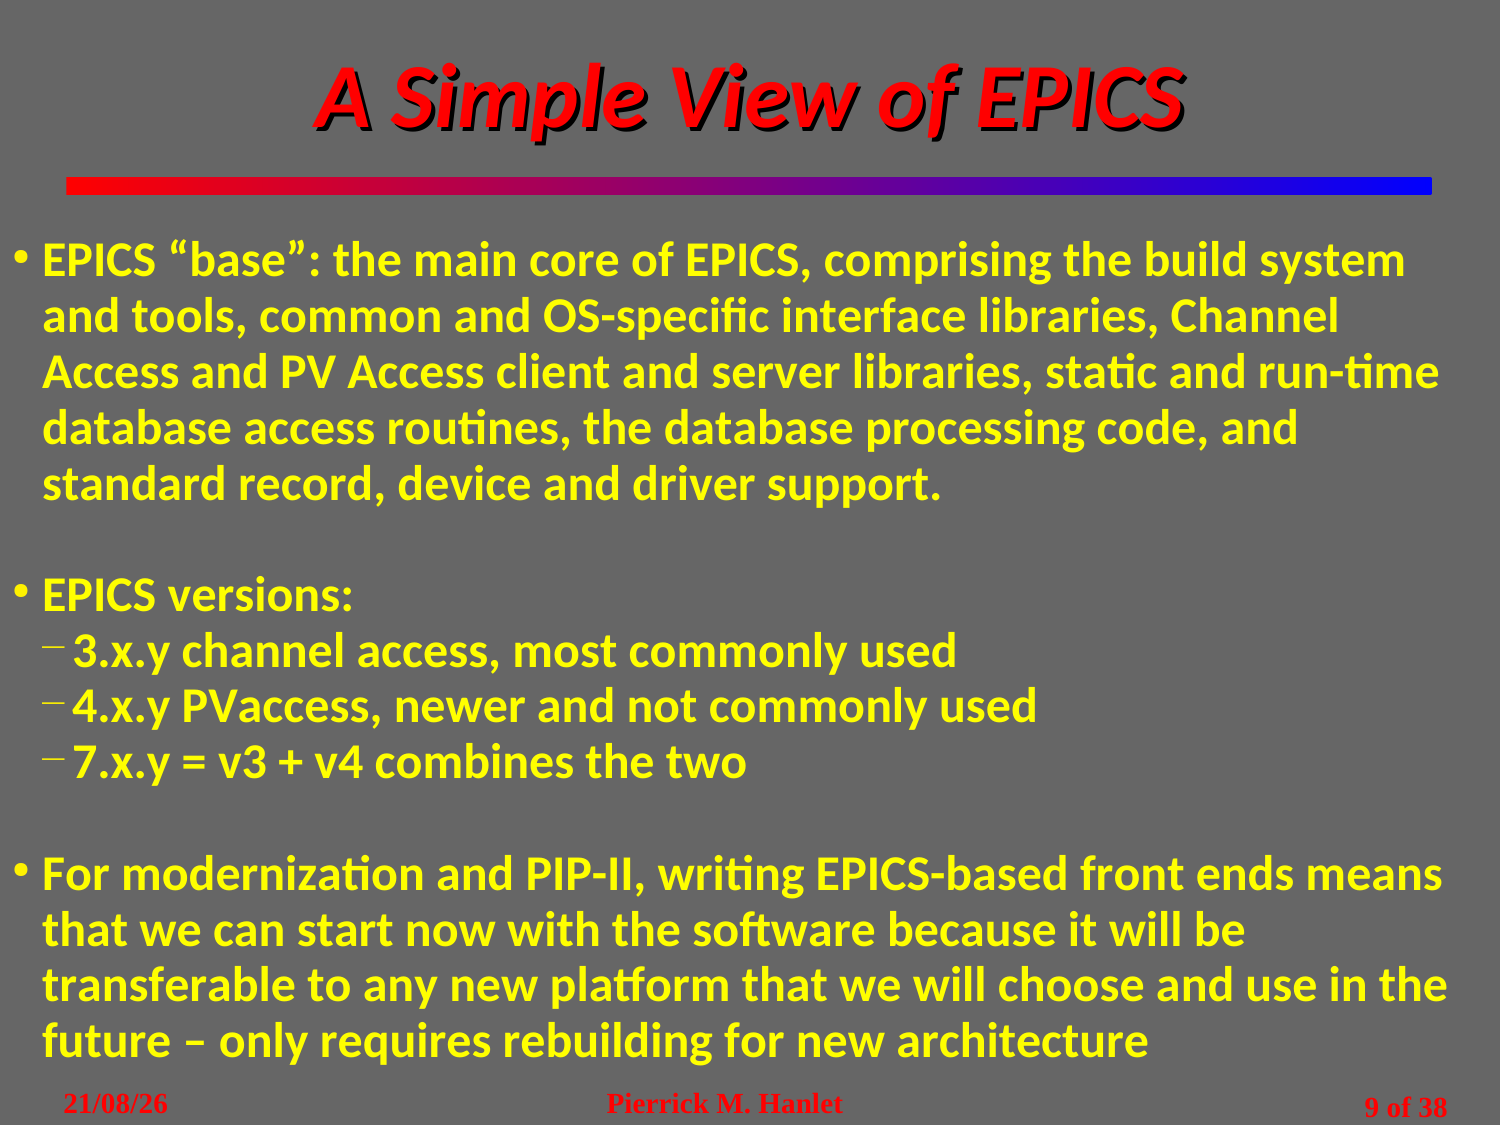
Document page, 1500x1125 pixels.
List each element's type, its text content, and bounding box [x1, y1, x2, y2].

title A Simple View of EPICS [15, 16, 1486, 172]
text_box EPICS “base”: the main core of EPICS, comprising the build system and tools, common and OS-specific interface libraries, Channel Access and PV Access client and server libraries, static and run-time database access routines, the database processing code, and standard record, device and driver support. EPICS versions: 3.x.y channel access, most commonly used 4.x.y PVaccess, newer and not commonly used 7.x.y = v3 + v4 combines the two For modernization and PIP-II, writing EPICS-based front ends means that we can start now with the software because it will be transferable to any new platform that we will choose and use in the future – only requires rebuilding for new architecture [0, 224, 1498, 1077]
